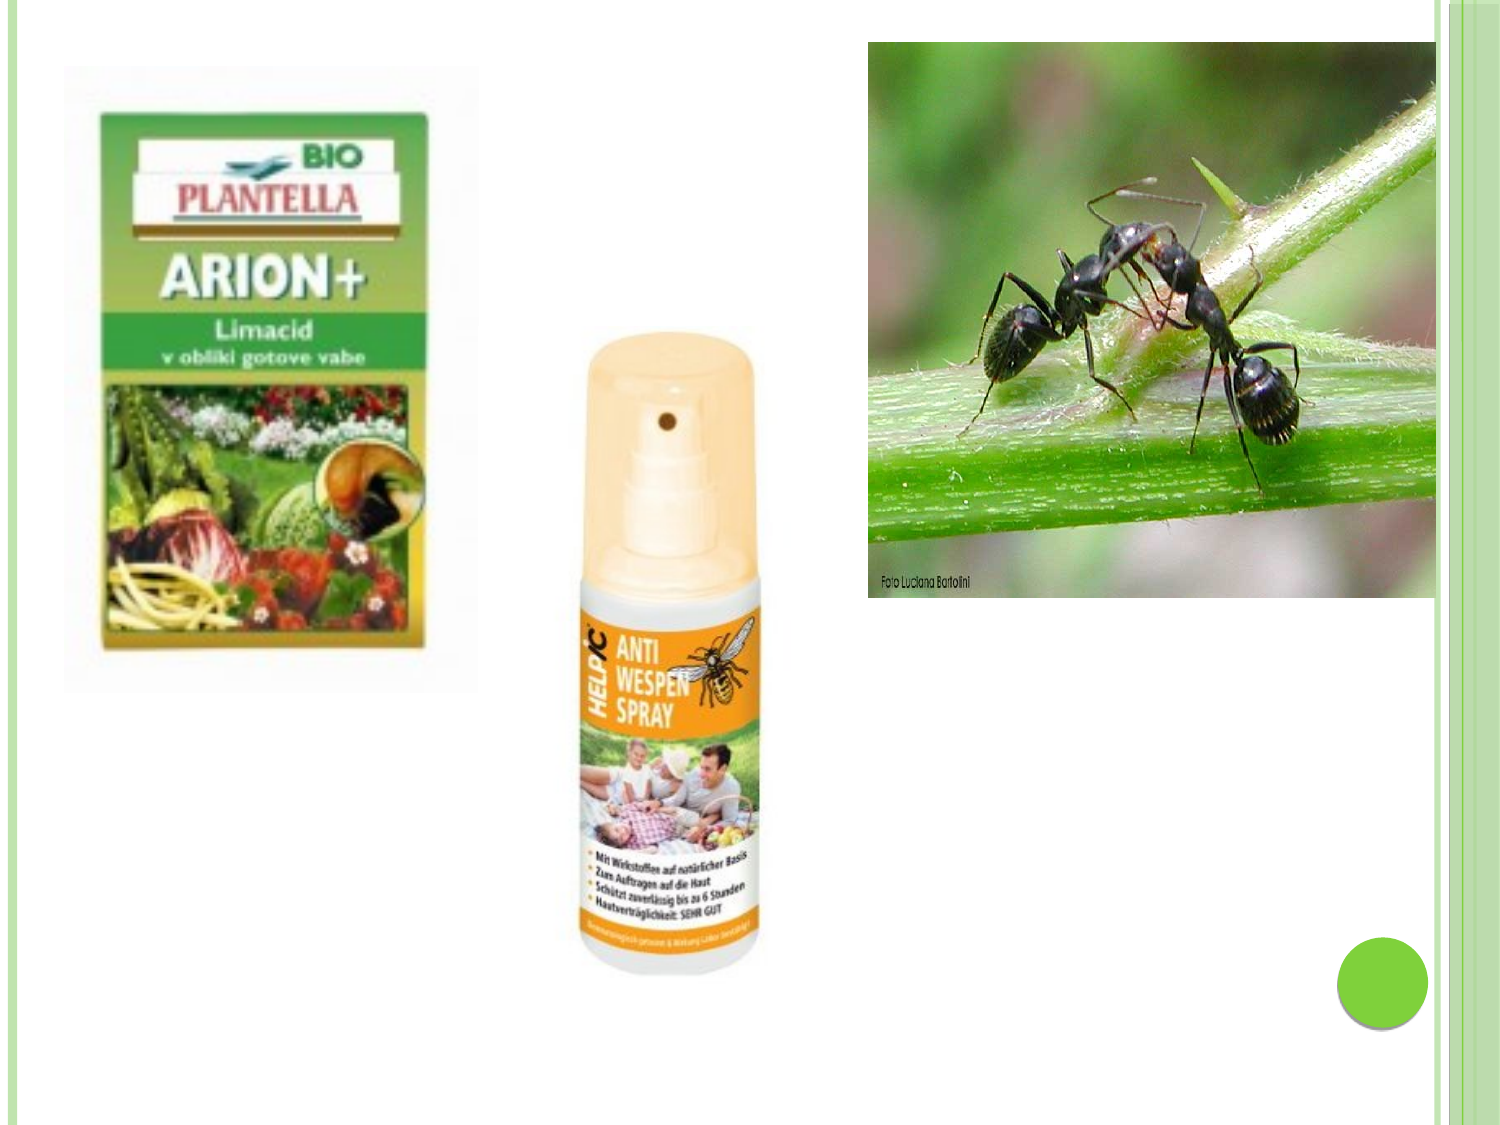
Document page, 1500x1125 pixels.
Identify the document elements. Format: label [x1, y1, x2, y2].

picture [64, 66, 864, 984]
picture [868, 42, 1436, 598]
